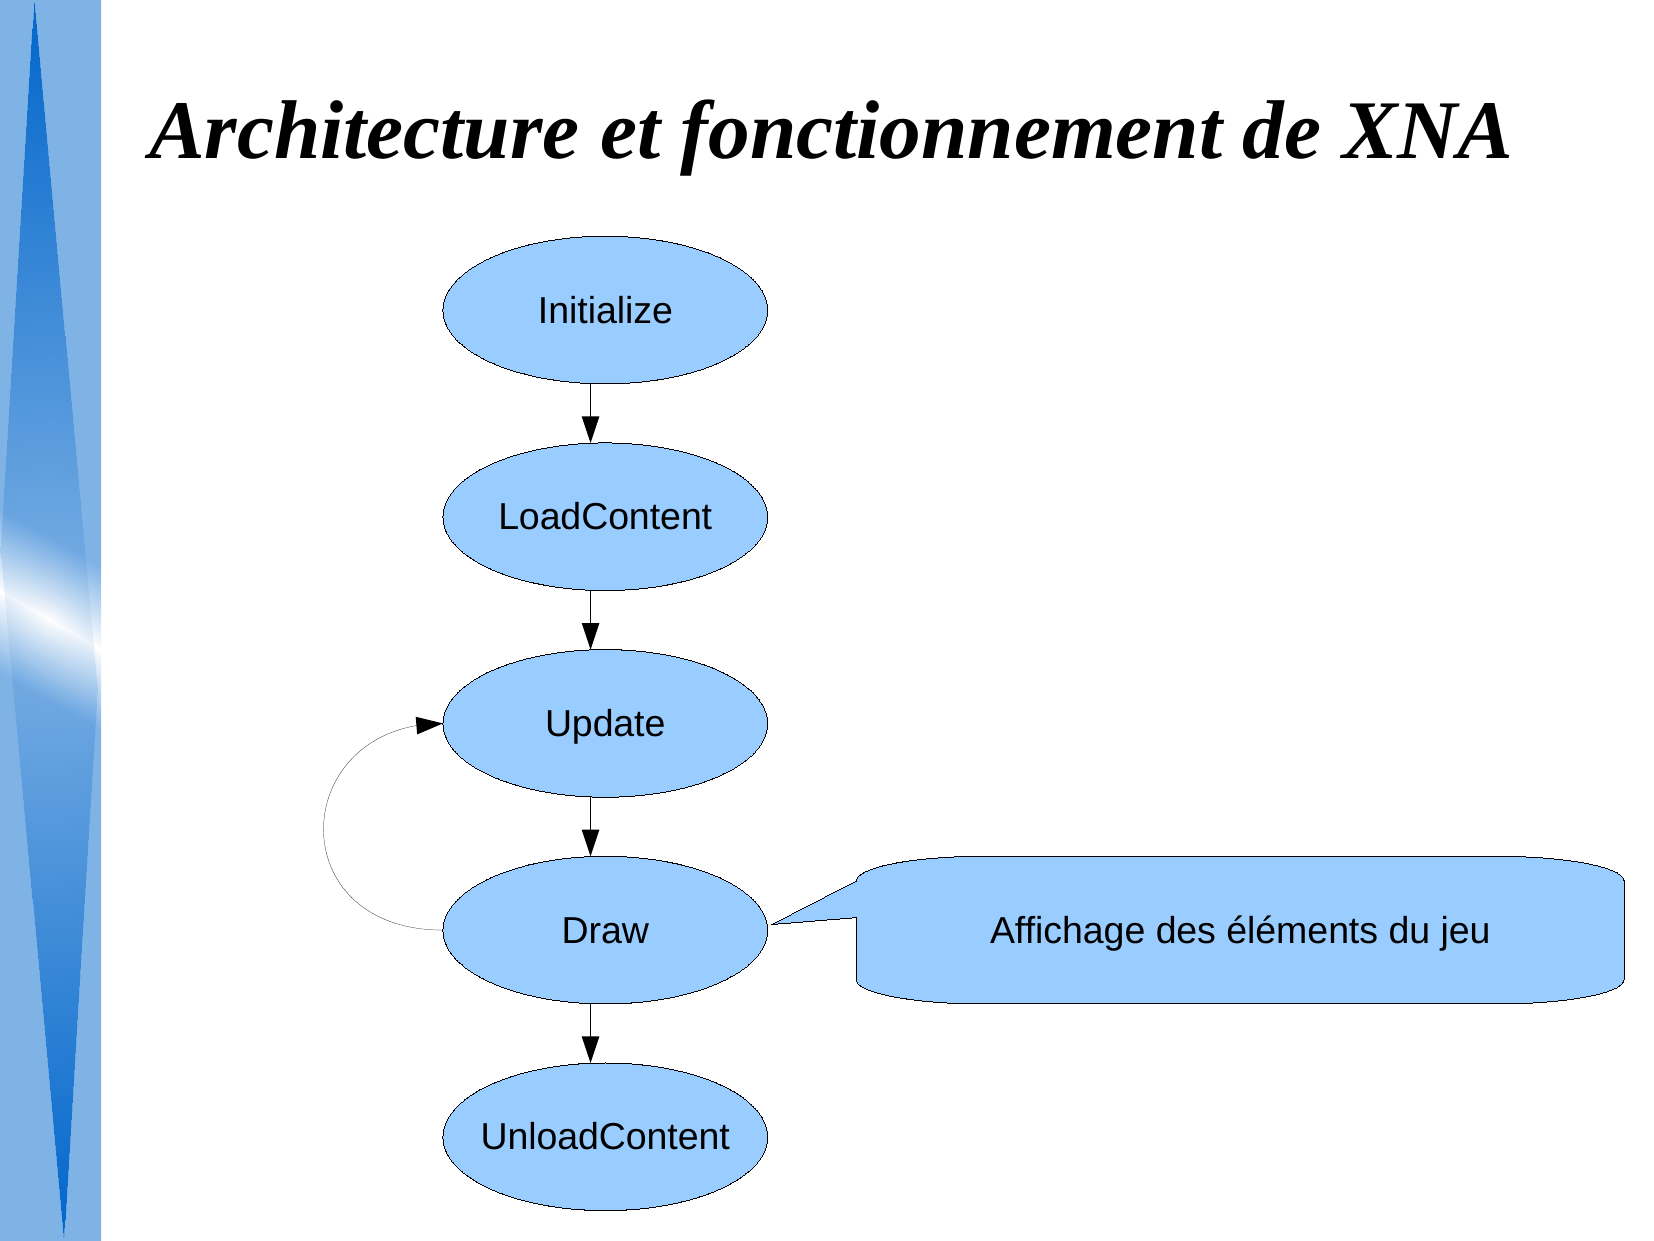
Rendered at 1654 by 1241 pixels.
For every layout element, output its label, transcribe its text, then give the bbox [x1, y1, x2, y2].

title Architecture et fonctionnement de XNA [138, 84, 1527, 177]
text_box Update [442, 649, 768, 798]
text_box Initialize [442, 236, 768, 384]
text_box Draw [442, 856, 768, 1004]
text_box UnloadContent [442, 1062, 768, 1211]
text_box Affichage des éléments du jeu [771, 856, 1625, 1004]
text_box LoadContent [442, 442, 768, 591]
